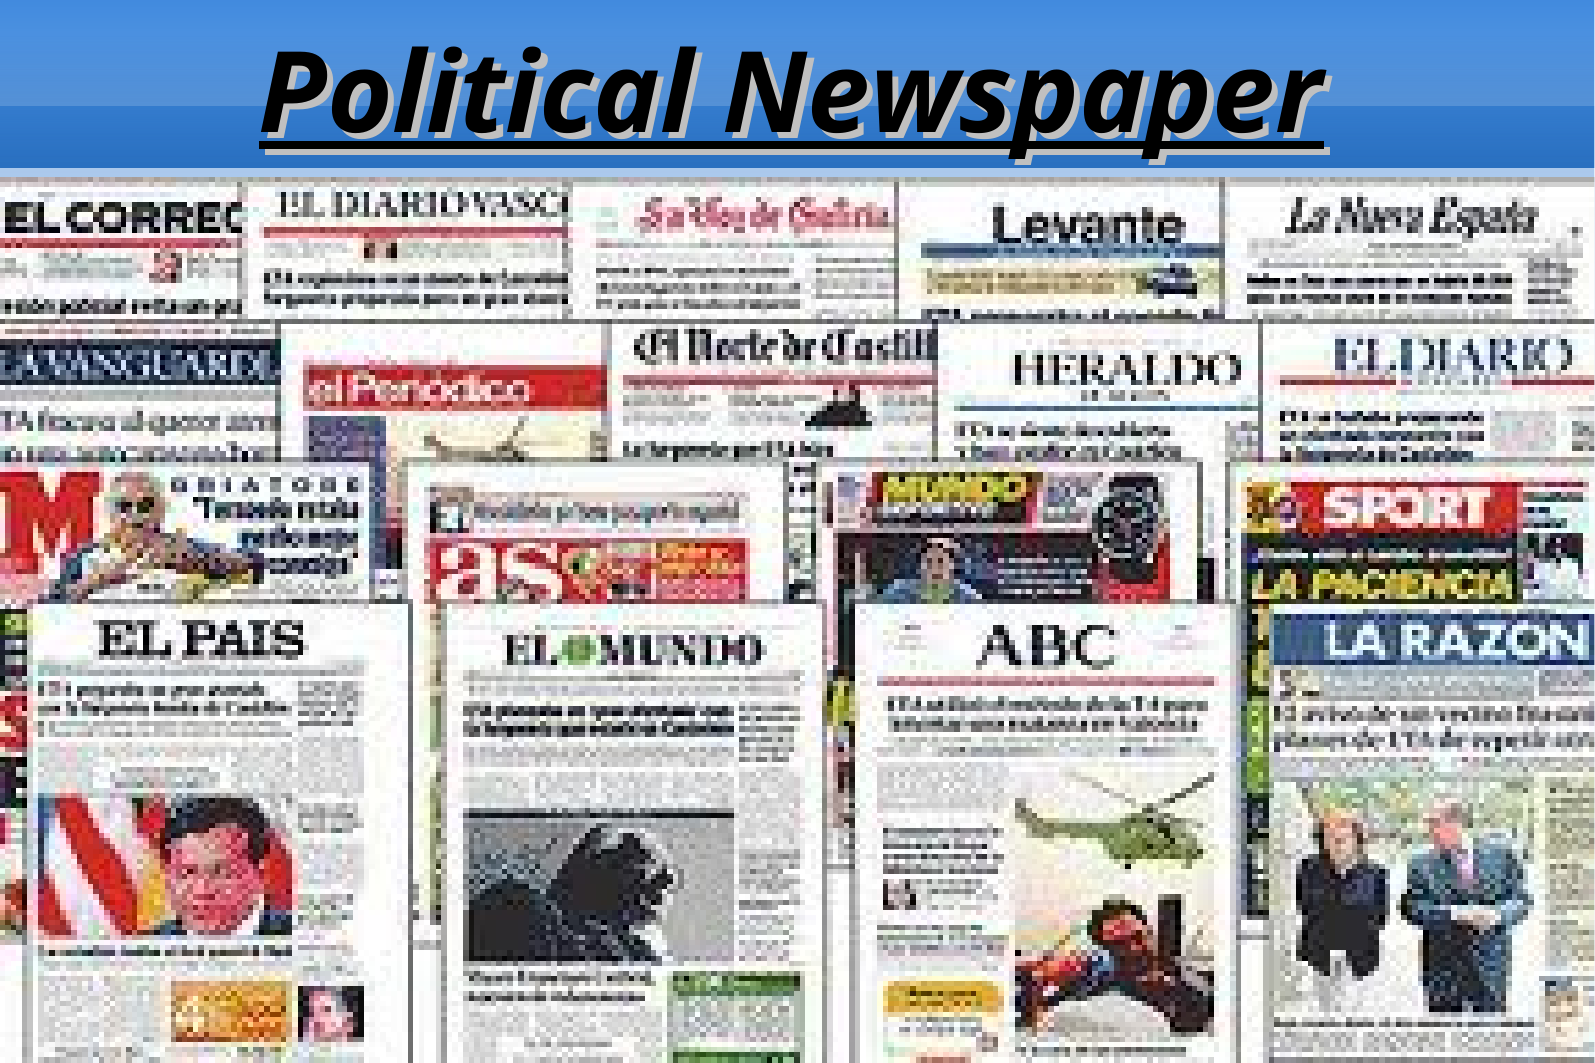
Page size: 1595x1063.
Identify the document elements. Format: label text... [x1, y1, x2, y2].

picture [0, 0, 1595, 1063]
title Political Newspaper [74, 7, 1510, 171]
